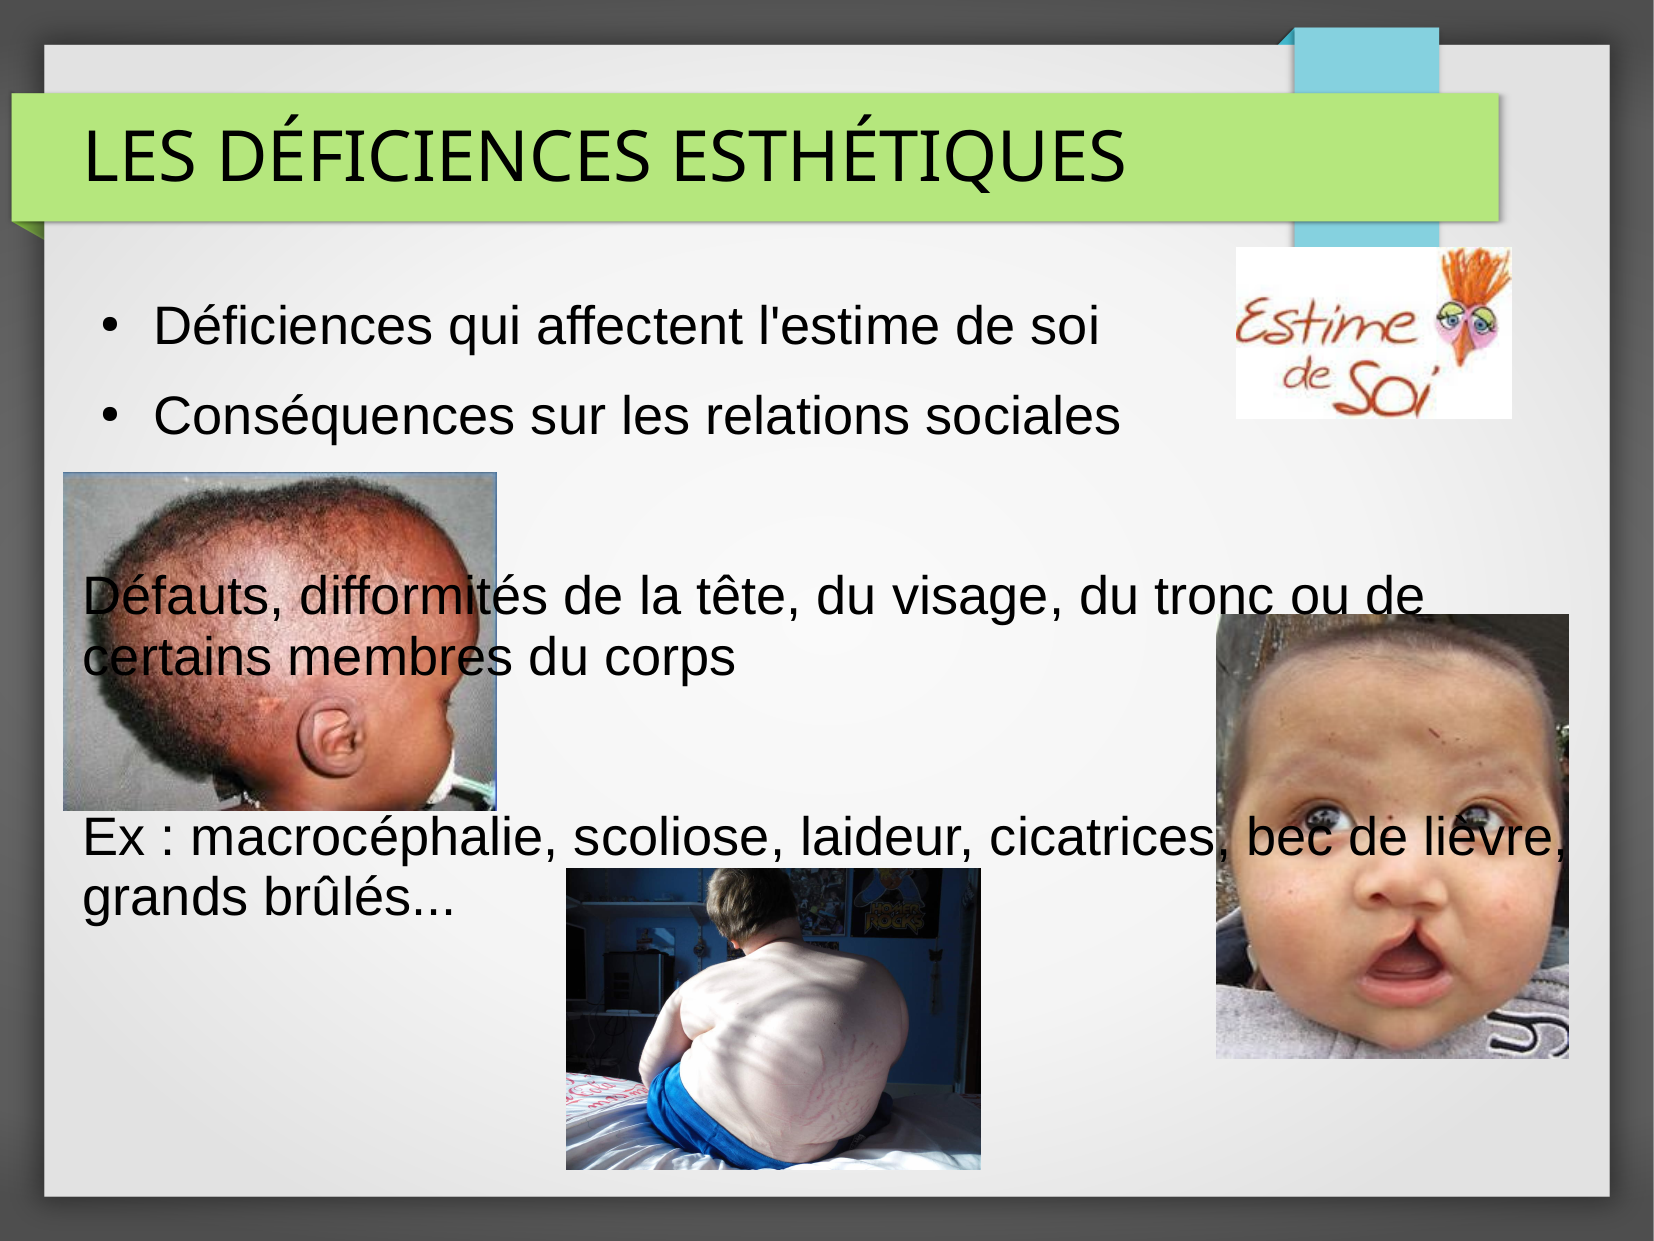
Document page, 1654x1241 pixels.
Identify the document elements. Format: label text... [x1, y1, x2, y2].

picture [0, 0, 1654, 1241]
title LES DÉFICIENCES ESTHÉTIQUES [82, 94, 1406, 213]
list Déficiences qui affectent l'estime de soi Conséquences sur les relations sociales Défauts, difformités de la tête, du visage, du tronc ou de certains membres du corps Ex : macrocéphalie, scoliose, laideur, cicatrices, bec de lièvre, grands brûlés... [82, 295, 1571, 1015]
